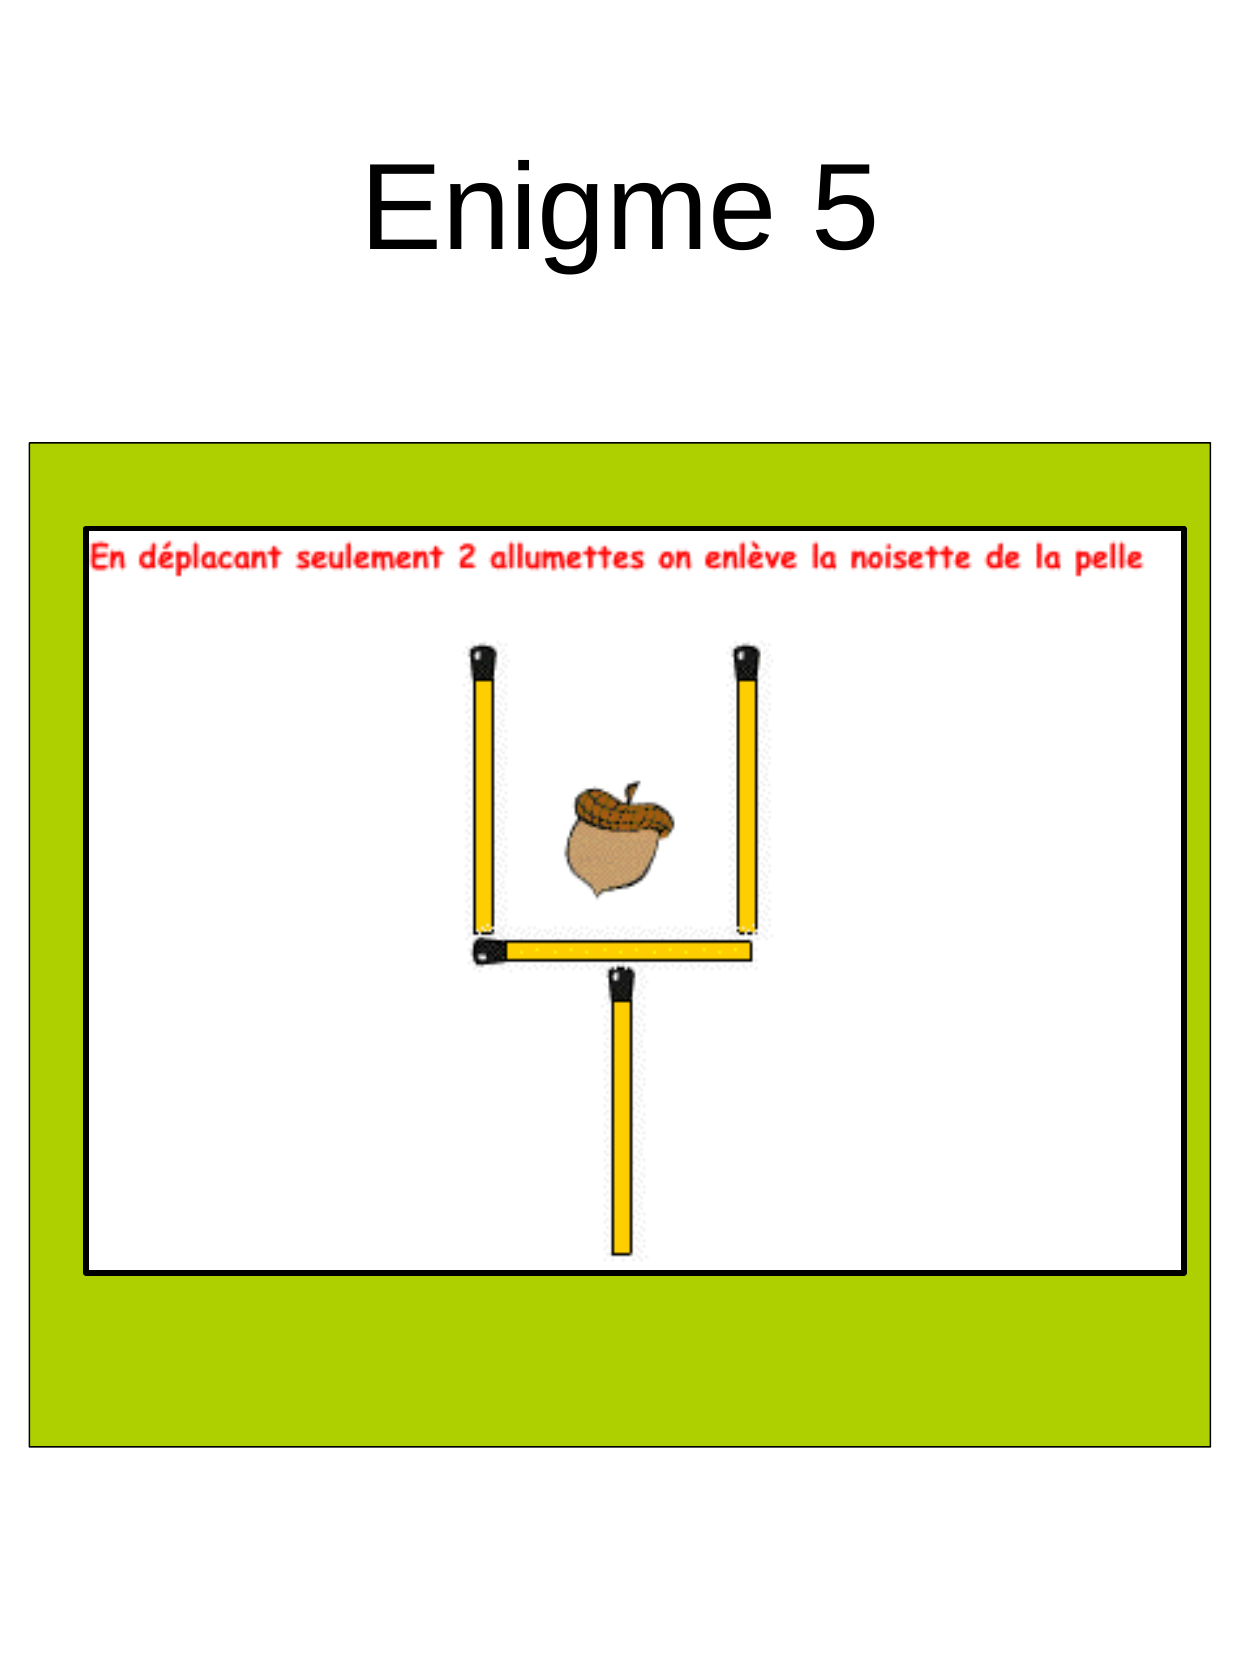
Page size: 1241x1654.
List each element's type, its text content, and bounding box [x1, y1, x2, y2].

text_box [29, 442, 1211, 1447]
picture [88, 531, 1181, 1270]
title Enigme 5 [62, 65, 1179, 342]
